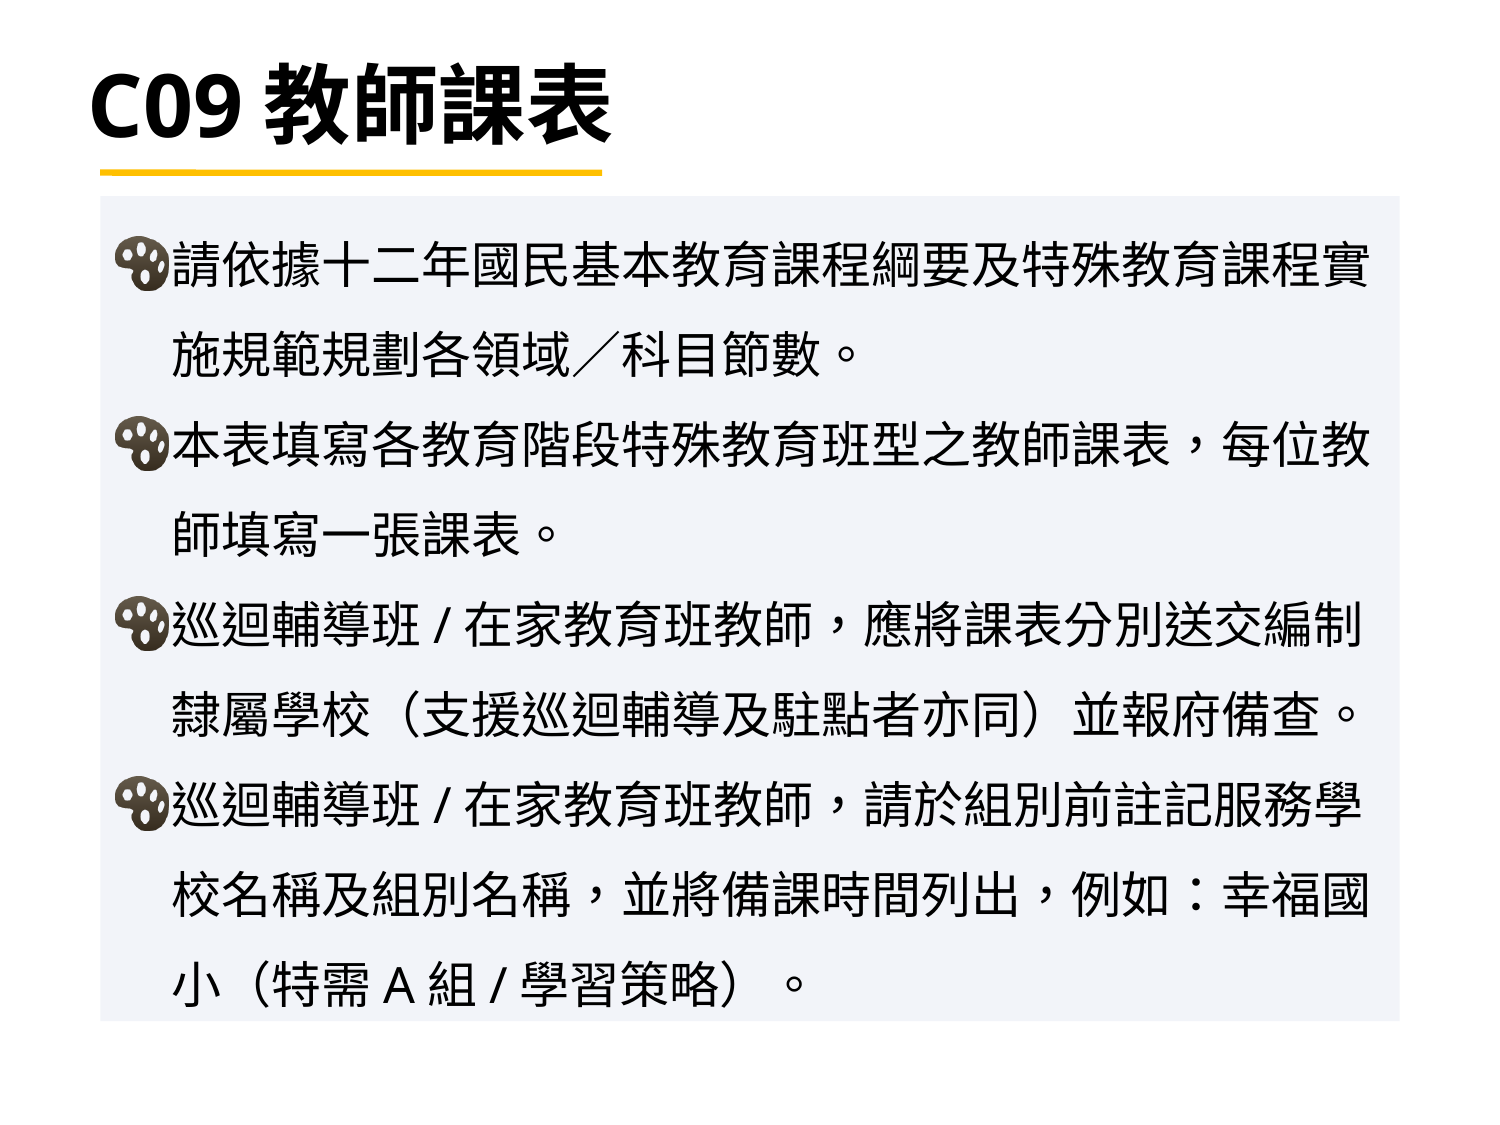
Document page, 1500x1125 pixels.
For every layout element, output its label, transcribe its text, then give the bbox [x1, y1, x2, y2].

picture [115, 236, 169, 291]
text_box 請依據十二年國民基本教育課程綱要及特殊教育課程實施規範規劃各領域／科目節數。 本表填寫各教育階段特殊教育班型之教師課表，每位教師填寫一張課表。 巡迴輔導班/在家教育班教師，應將課表分別送交編制隸屬學校（支援巡迴輔導及駐點者亦同）並報府備查。 巡迴輔導班/在家教育班教師，請於組別前註記服務學校名稱及組別名稱，並將備課時間列出，例如：幸福國小（特需A組/學習策略）。 [100, 196, 1400, 1022]
picture [115, 776, 169, 831]
text_box C09教師課表 [72, 42, 629, 163]
picture [115, 416, 169, 471]
picture [115, 596, 169, 651]
